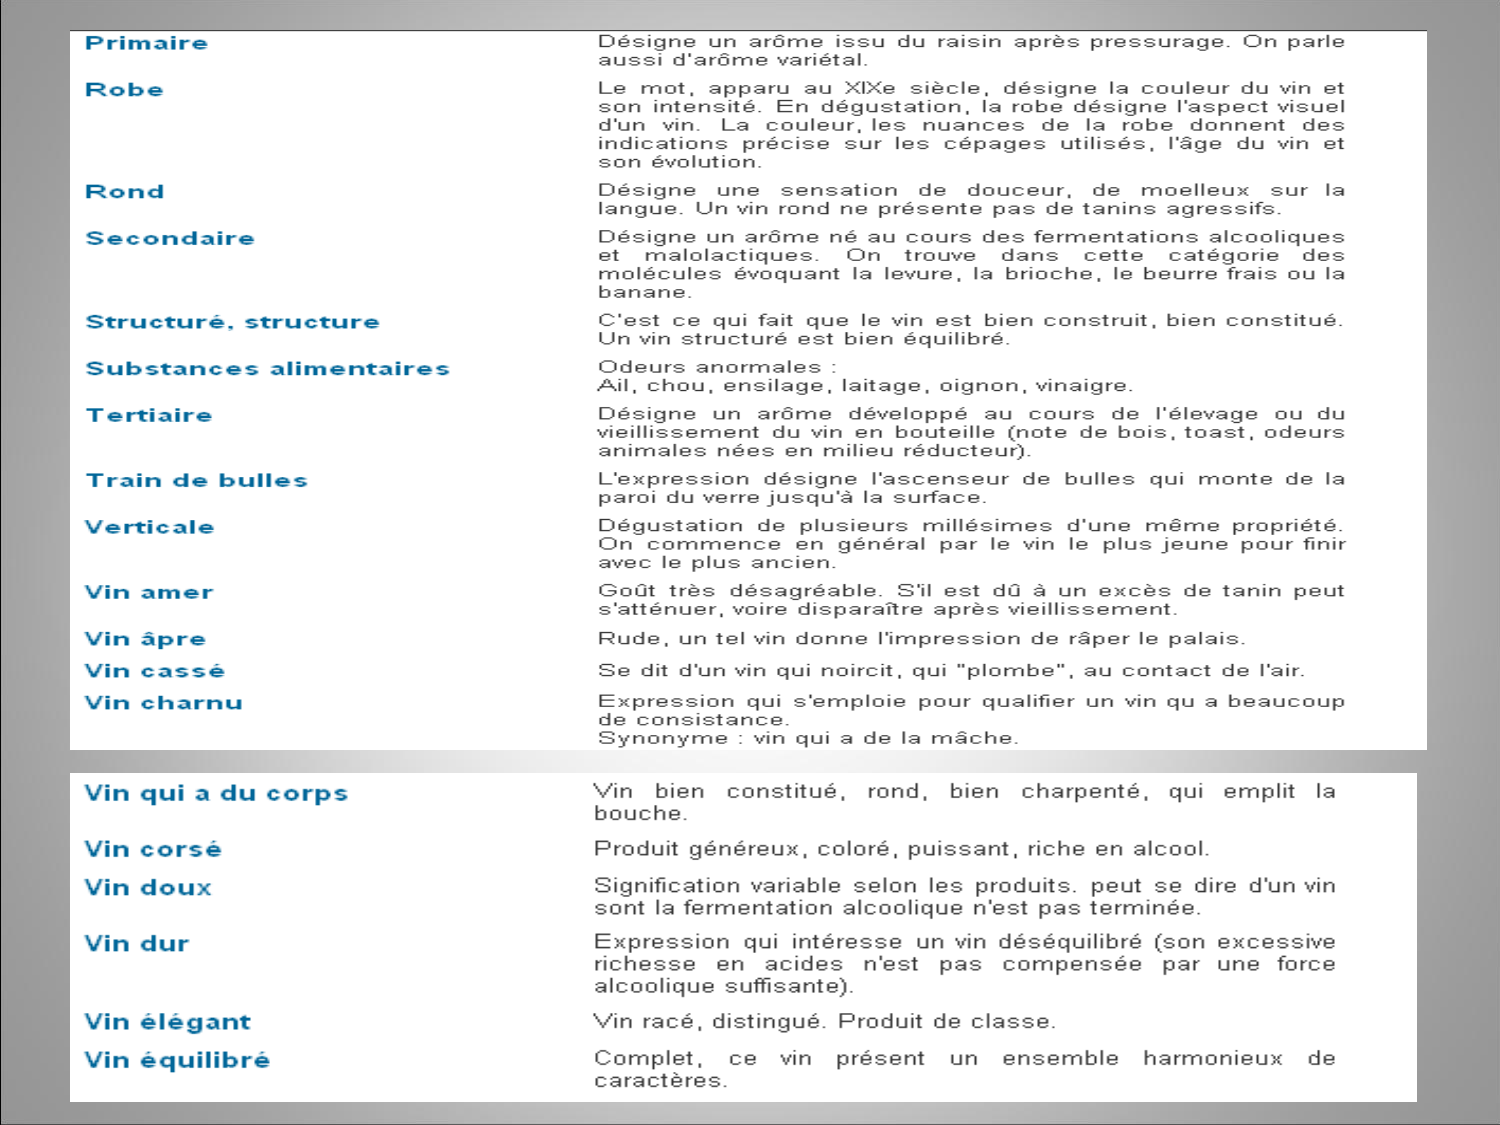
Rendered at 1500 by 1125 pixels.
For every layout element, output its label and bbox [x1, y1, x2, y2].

text_box [70, 31, 1427, 751]
picture [0, 0, 1500, 1125]
